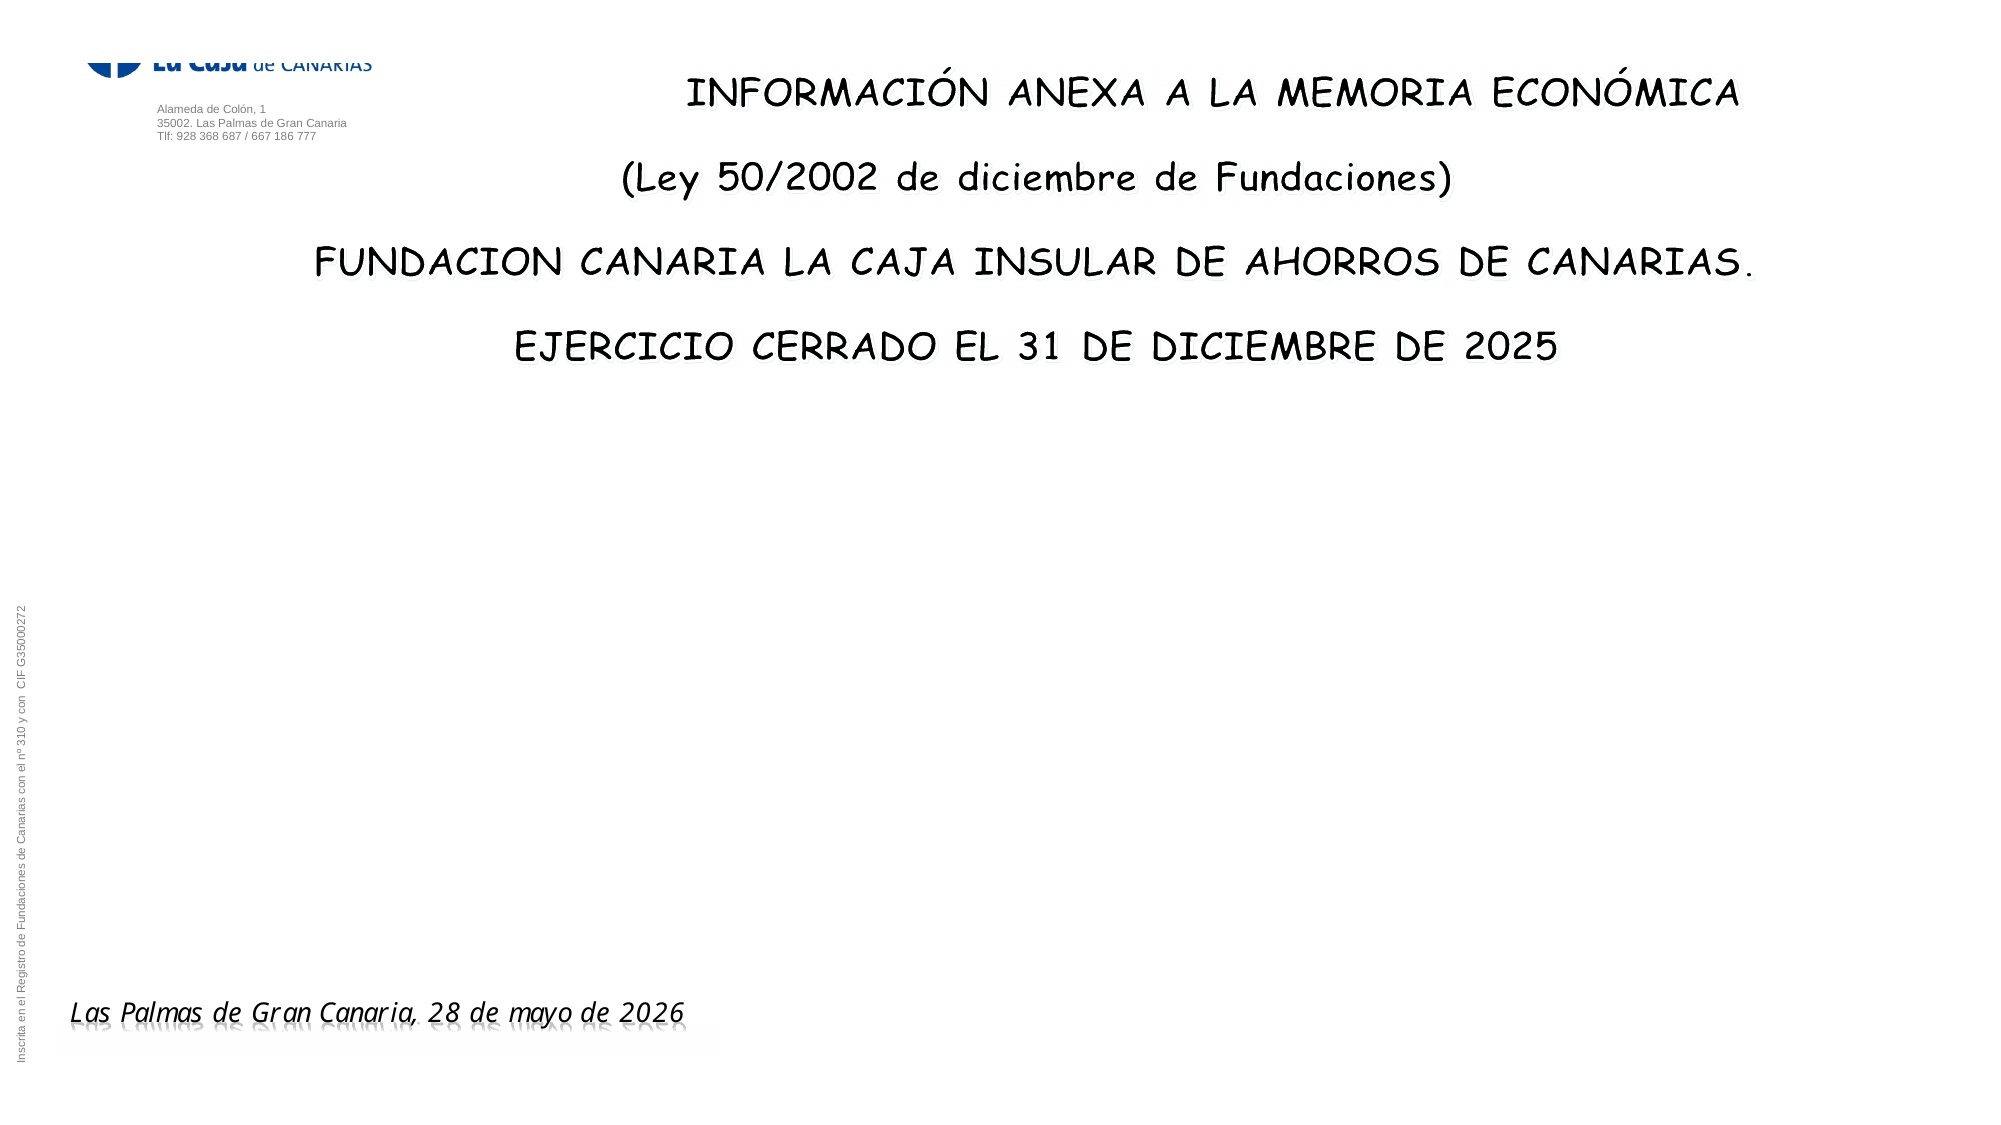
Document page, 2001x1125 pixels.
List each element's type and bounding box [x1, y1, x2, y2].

picture [0, 63, 2000, 1062]
